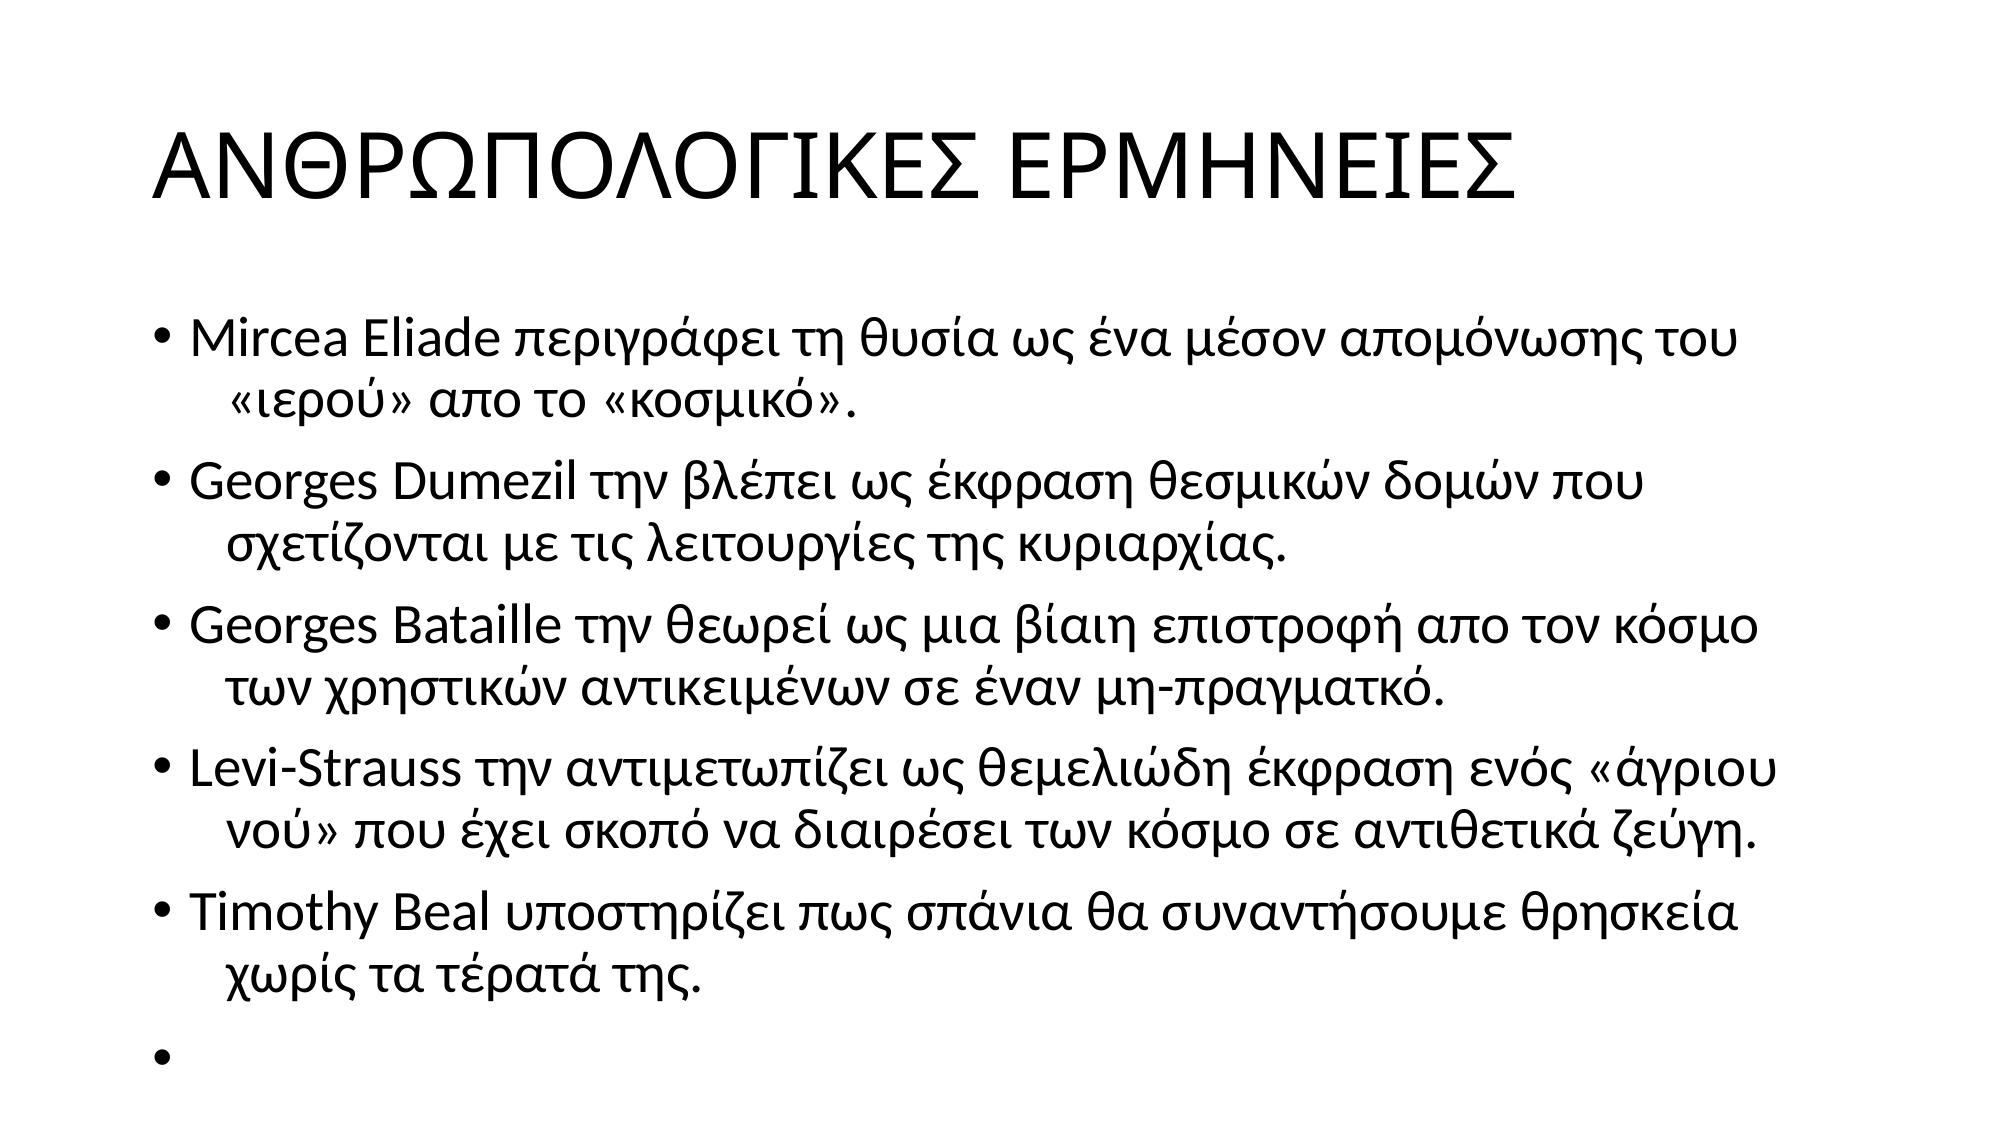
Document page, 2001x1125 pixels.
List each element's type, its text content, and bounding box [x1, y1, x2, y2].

title ΑΝΘΡΩΠΟΛΟΓΙΚΕΣ ΕΡΜΗΝΕΙΕΣ [137, 59, 1863, 278]
list Mircea Eliade περιγράφει τη θυσία ως ένα μέσον απομόνωσης του «ιερού» απο το «κοσμικό». Georges Dumezil την βλέπει ως έκφραση θεσμικών δομών που σχετίζονται με τις λειτουργίες της κυριαρχίας. Georges Bataille την θεωρεί ως μια βίαιη επιστροφή απο τον κόσμο των χρηστικών αντικειμένων σε έναν μη-πραγματκό. Levi-Strauss την αντιμετωπίζει ως θεμελιώδη έκφραση ενός «άγριου νού» που έχει σκοπό να διαιρέσει των κόσμο σε αντιθετικά ζεύγη. Timothy Beal υποστηρίζει πως σπάνια θα συναντήσουμε θρησκεία χωρίς τα τέρατά της. [137, 299, 1863, 1014]
